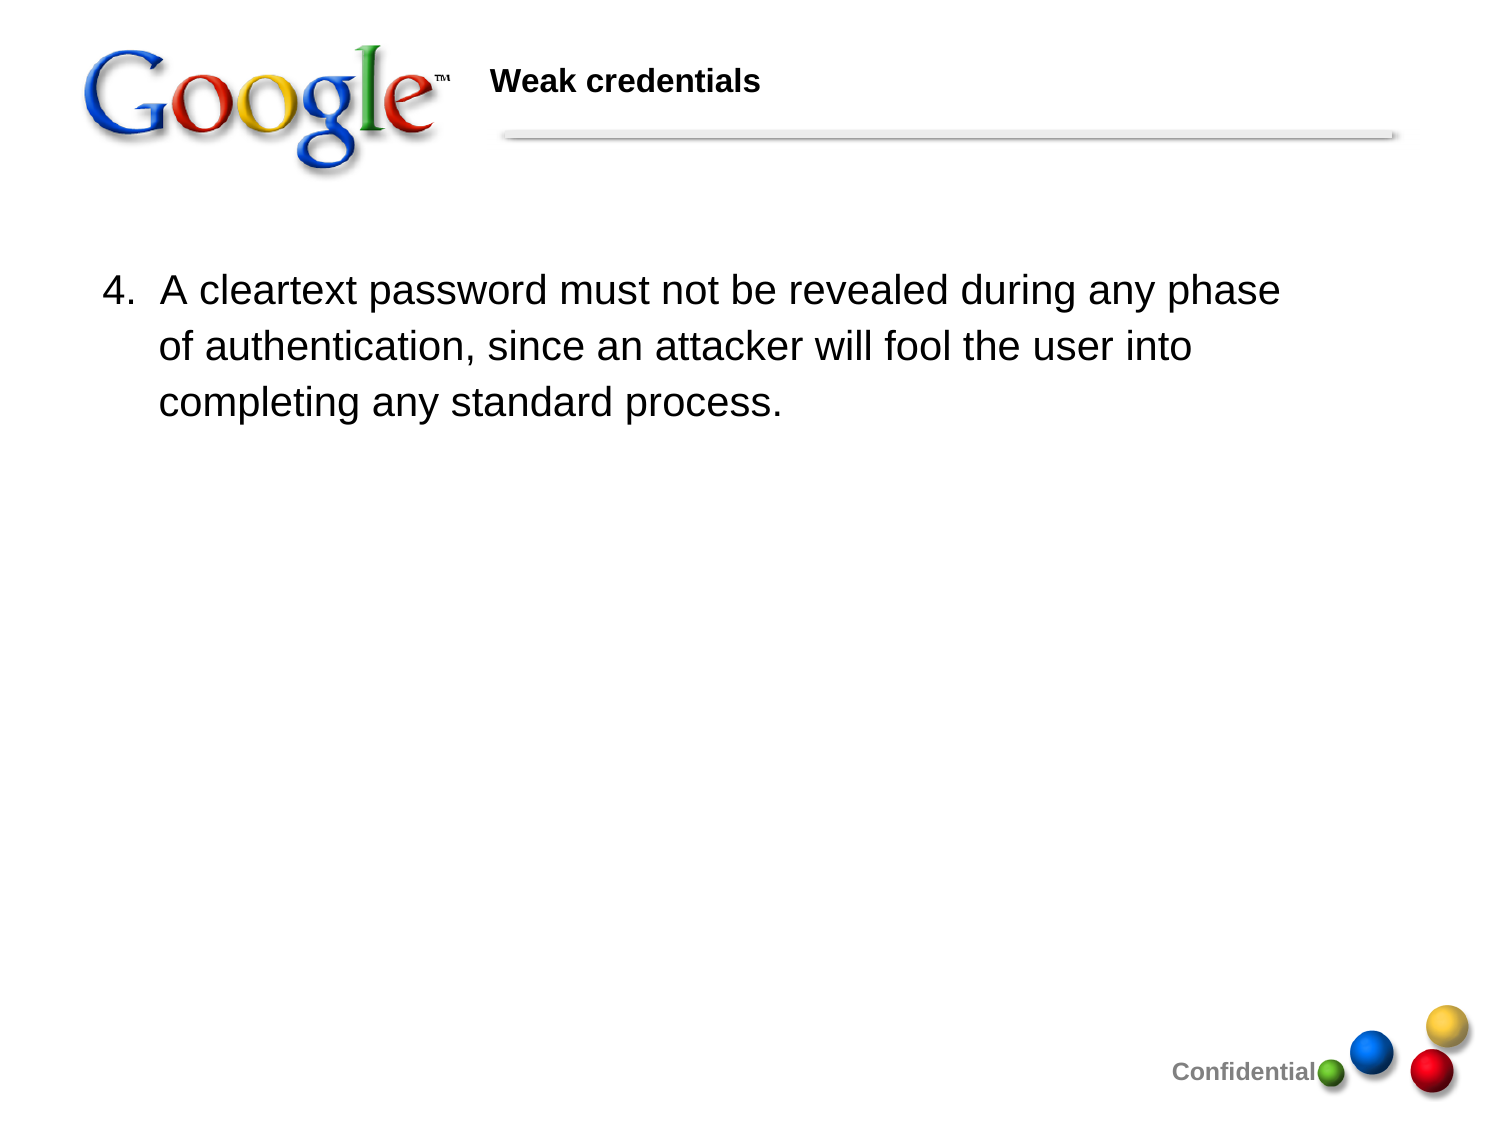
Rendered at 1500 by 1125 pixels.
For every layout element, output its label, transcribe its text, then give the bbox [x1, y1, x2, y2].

list 4. A cleartext password must not be revealed during any phase of authentication, since an attacker will fool the user into completing any standard process. [87, 249, 1338, 851]
title Weak credentials [474, 37, 1450, 126]
